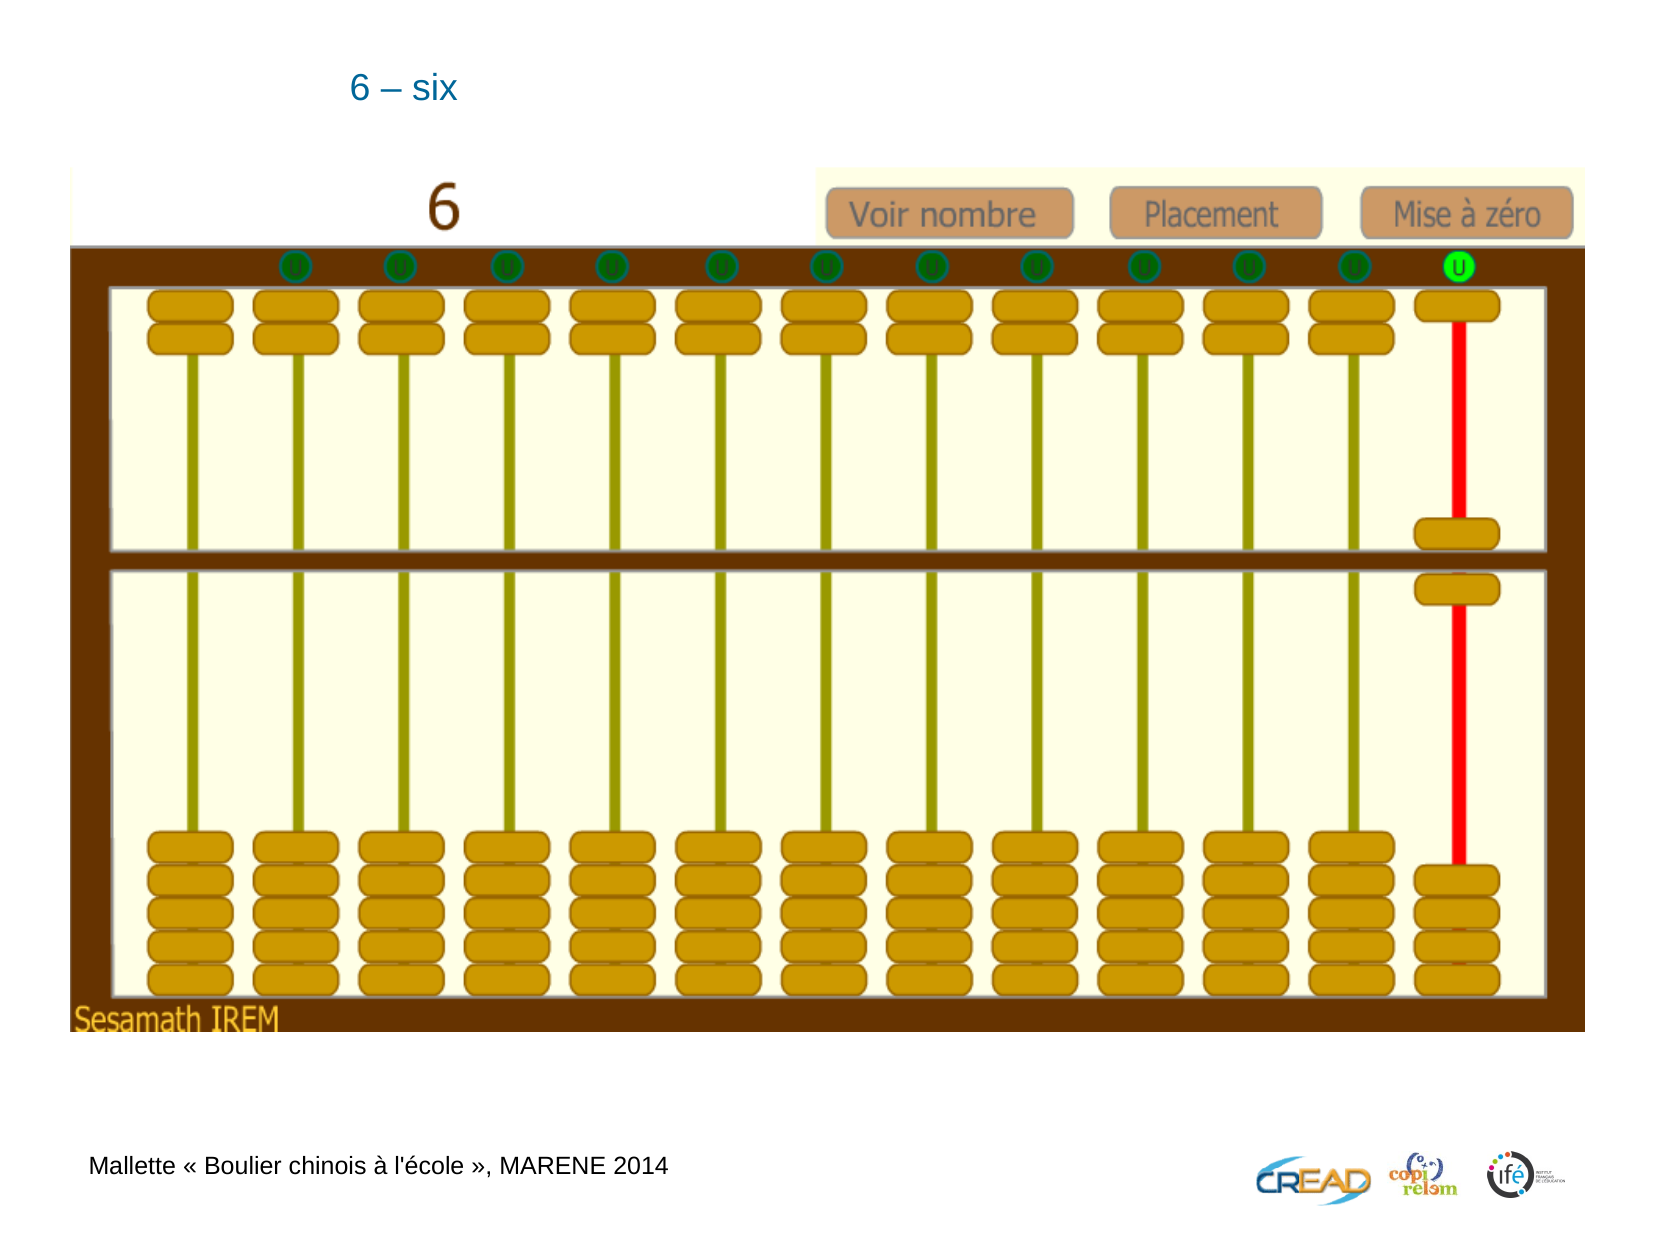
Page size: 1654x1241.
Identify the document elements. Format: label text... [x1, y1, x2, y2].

picture [1387, 1151, 1461, 1197]
text_box 6 – six [334, 59, 532, 116]
picture [1251, 1151, 1377, 1211]
picture [1487, 1151, 1565, 1198]
picture [70, 166, 1585, 1032]
